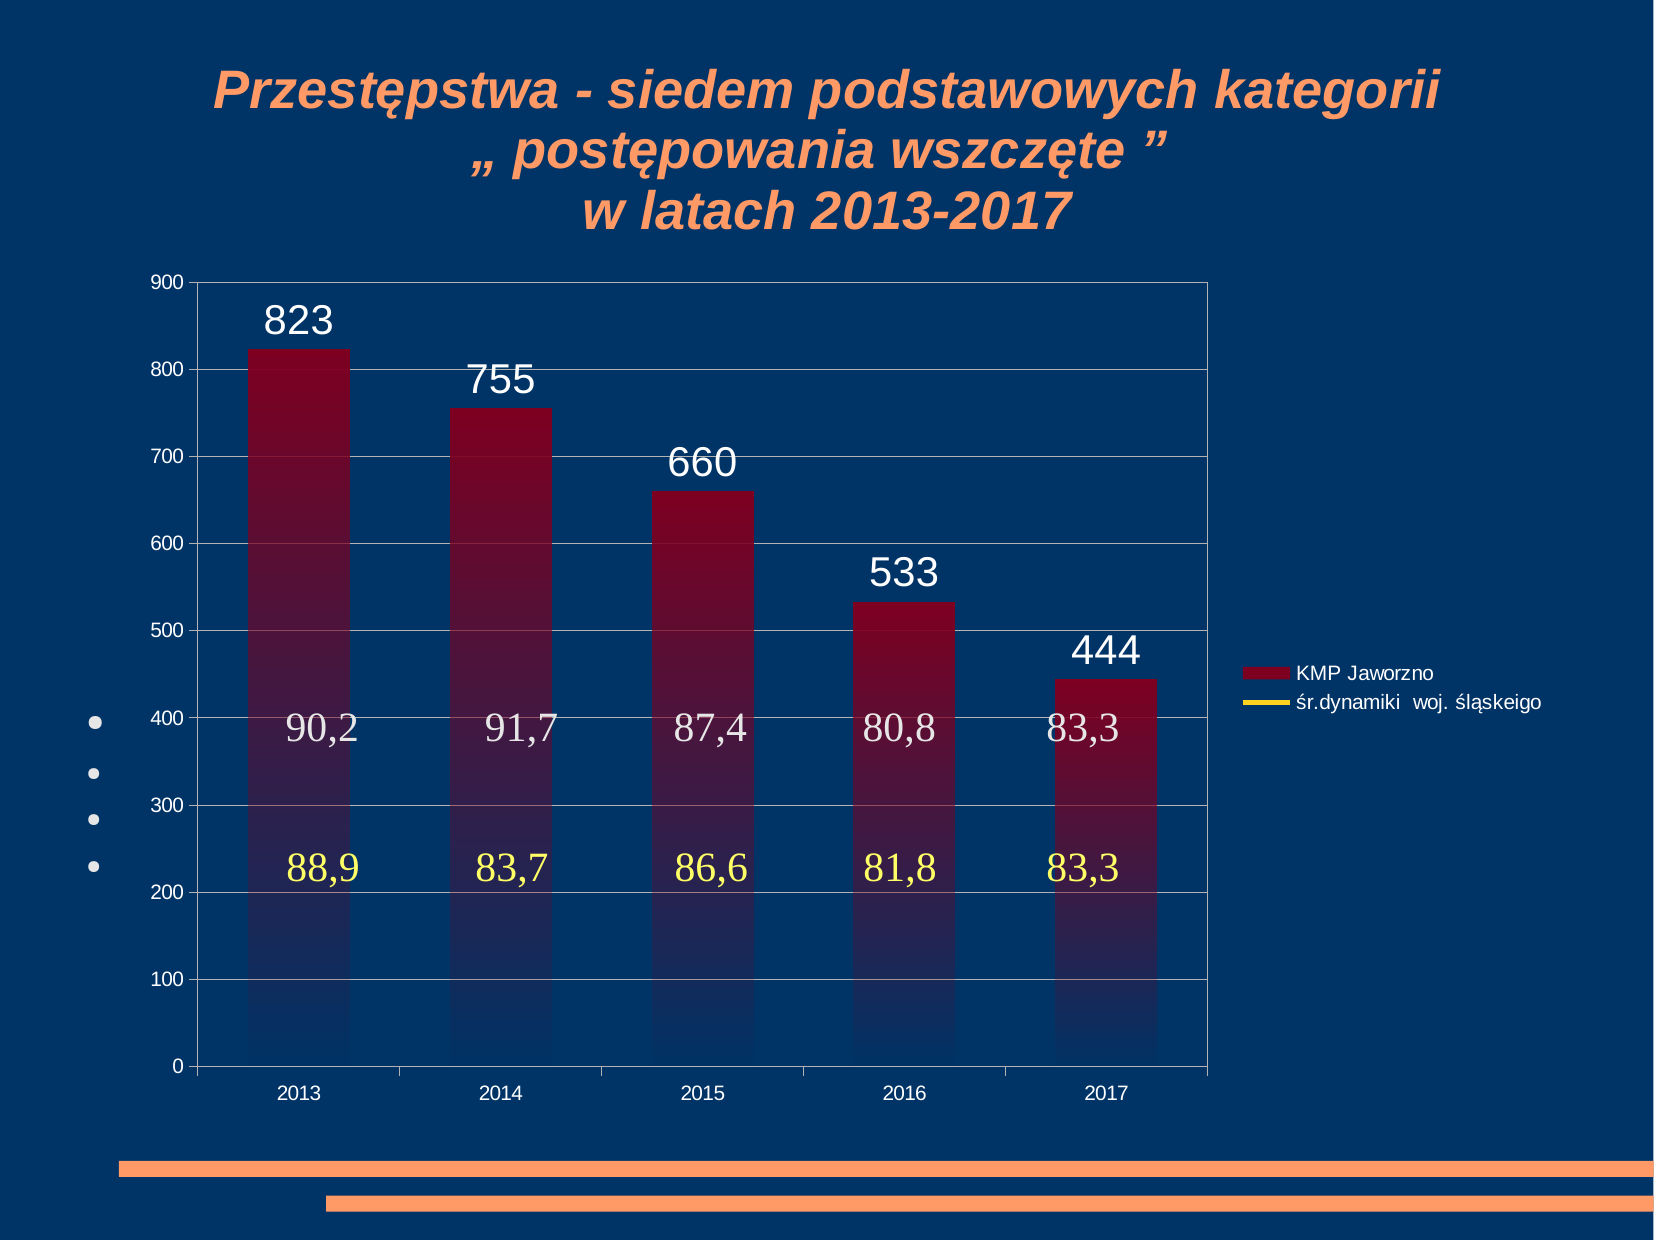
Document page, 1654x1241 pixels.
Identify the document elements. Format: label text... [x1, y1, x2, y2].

chart [121, 253, 1561, 1123]
title Przestępstwa - siedem podstawowych kategorii „ postępowania wszczęte ” w latach 2013-2017 [121, 46, 1534, 253]
list 90,2 91,7 87,4 80,8 83,3 88,9 83,7 86,6 81,8 83,3 [68, 696, 1508, 895]
